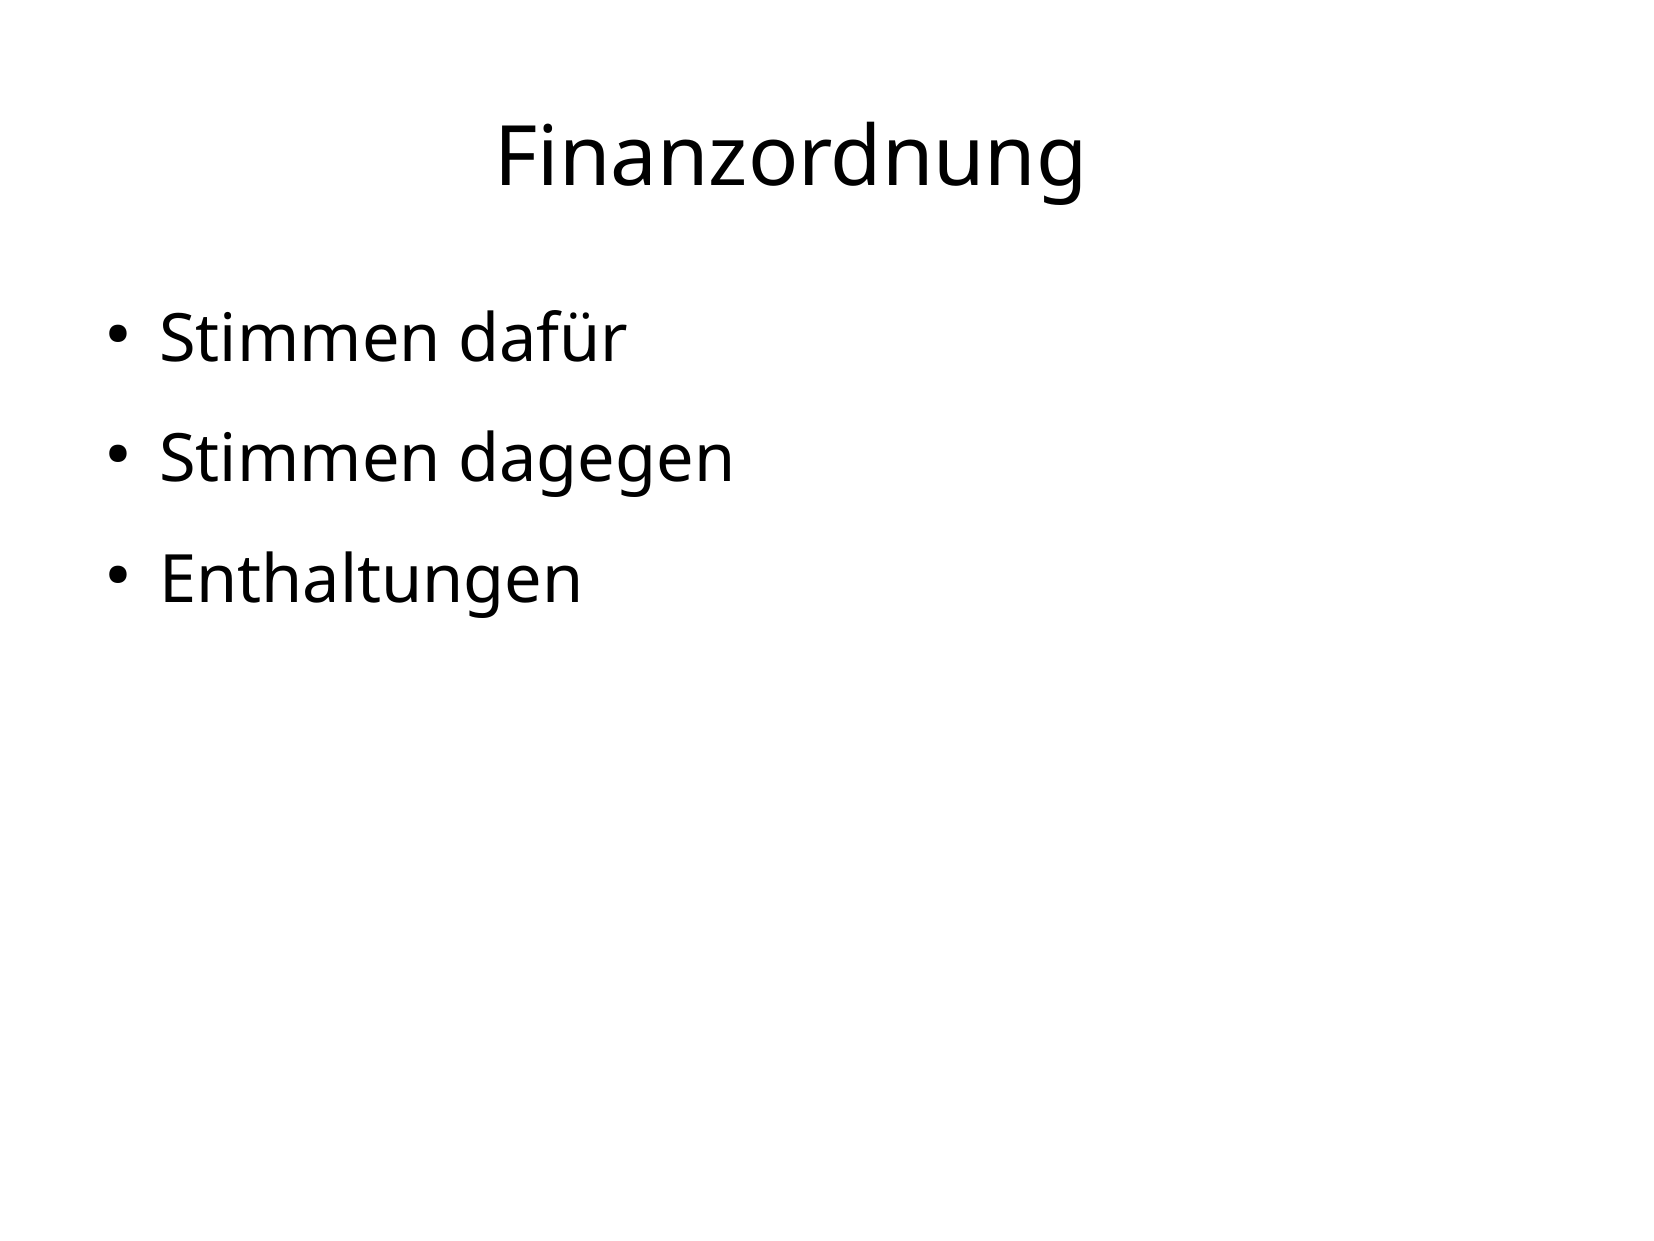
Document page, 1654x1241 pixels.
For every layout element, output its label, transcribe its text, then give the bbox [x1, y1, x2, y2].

list Stimmen dafür Stimmen dagegen Enthaltungen [88, 290, 1572, 1094]
title Finanzordnung [82, 56, 1571, 250]
